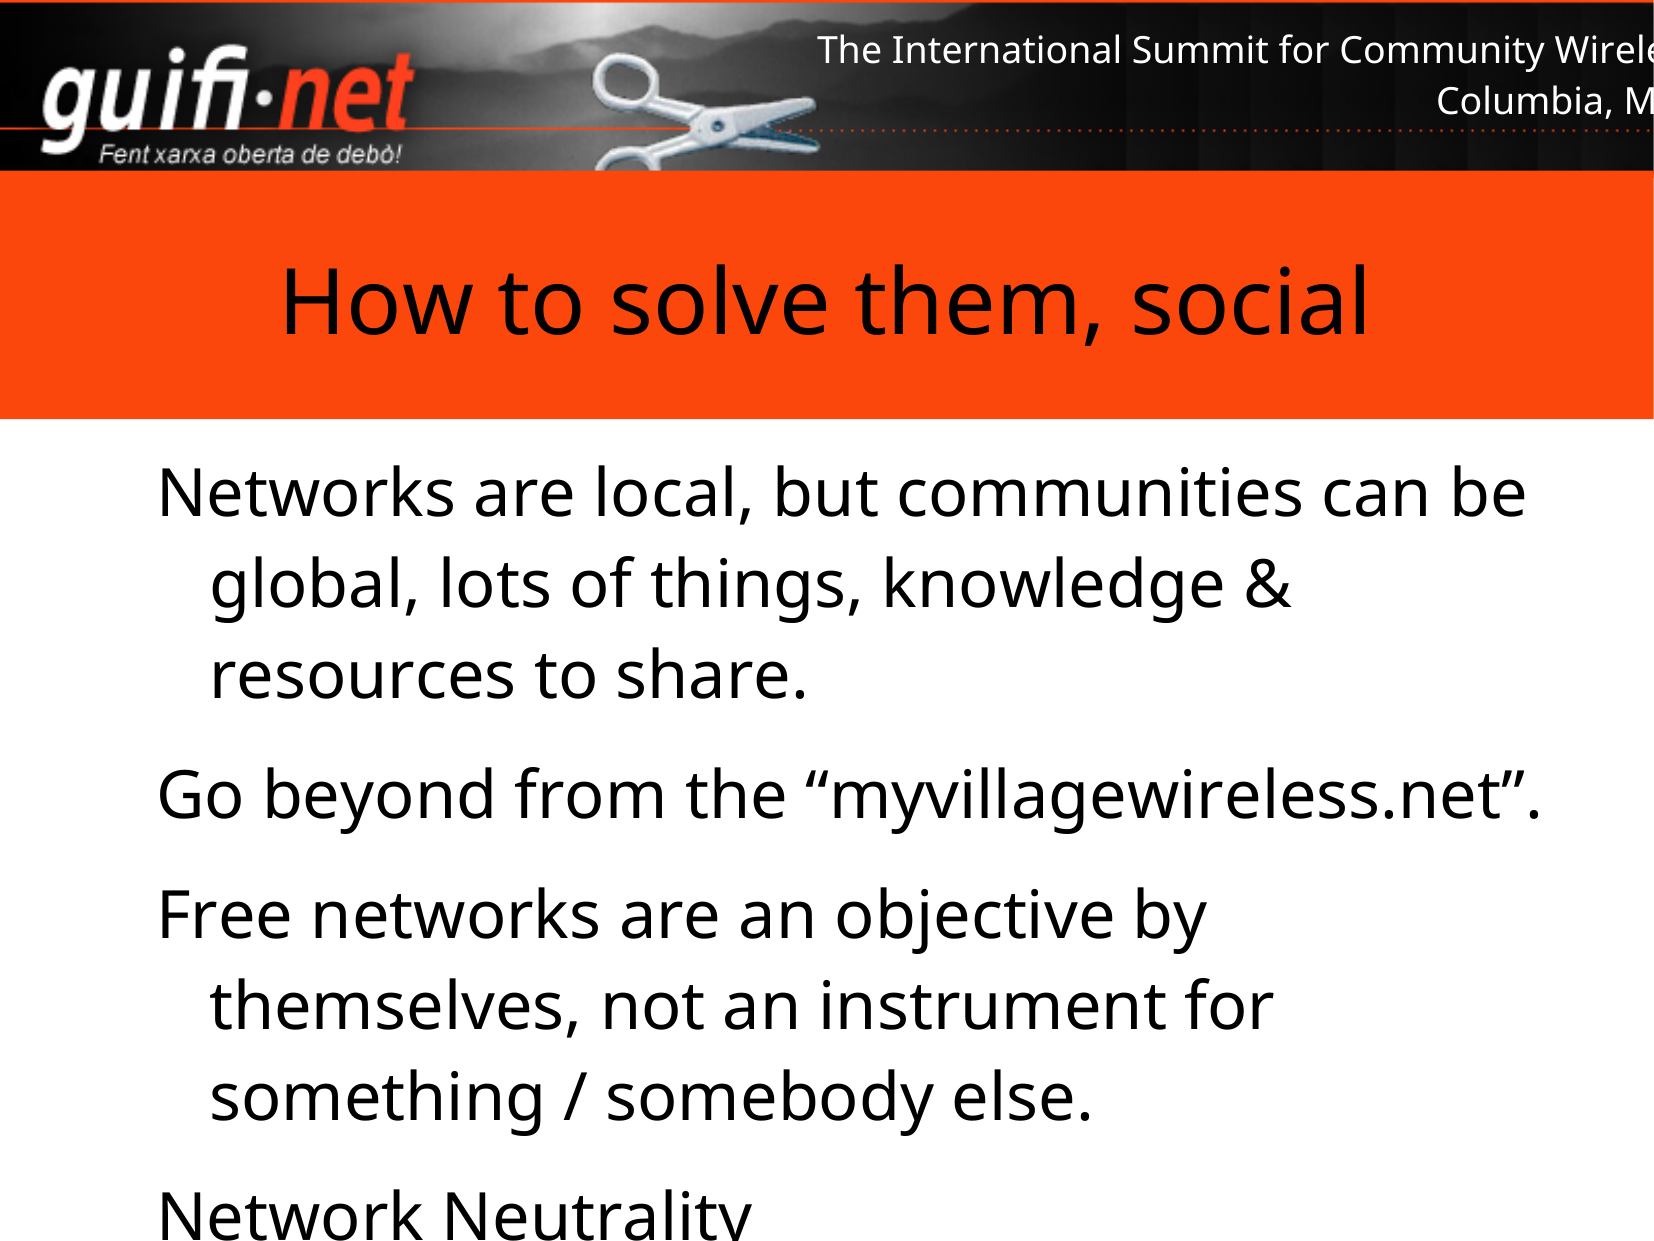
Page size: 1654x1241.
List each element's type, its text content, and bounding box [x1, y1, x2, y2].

list Networks are local, but communities can be global, lots of things, knowledge & resources to share. Go beyond from the “myvillagewireless.net”. Free networks are an objective by themselves, not an instrument for something / somebody else. Network Neutrality Not just about a tech/geek happening, for the “normal people”. [138, 445, 1589, 1227]
picture [0, 0, 1654, 170]
title How to solve them, social [119, 195, 1532, 403]
